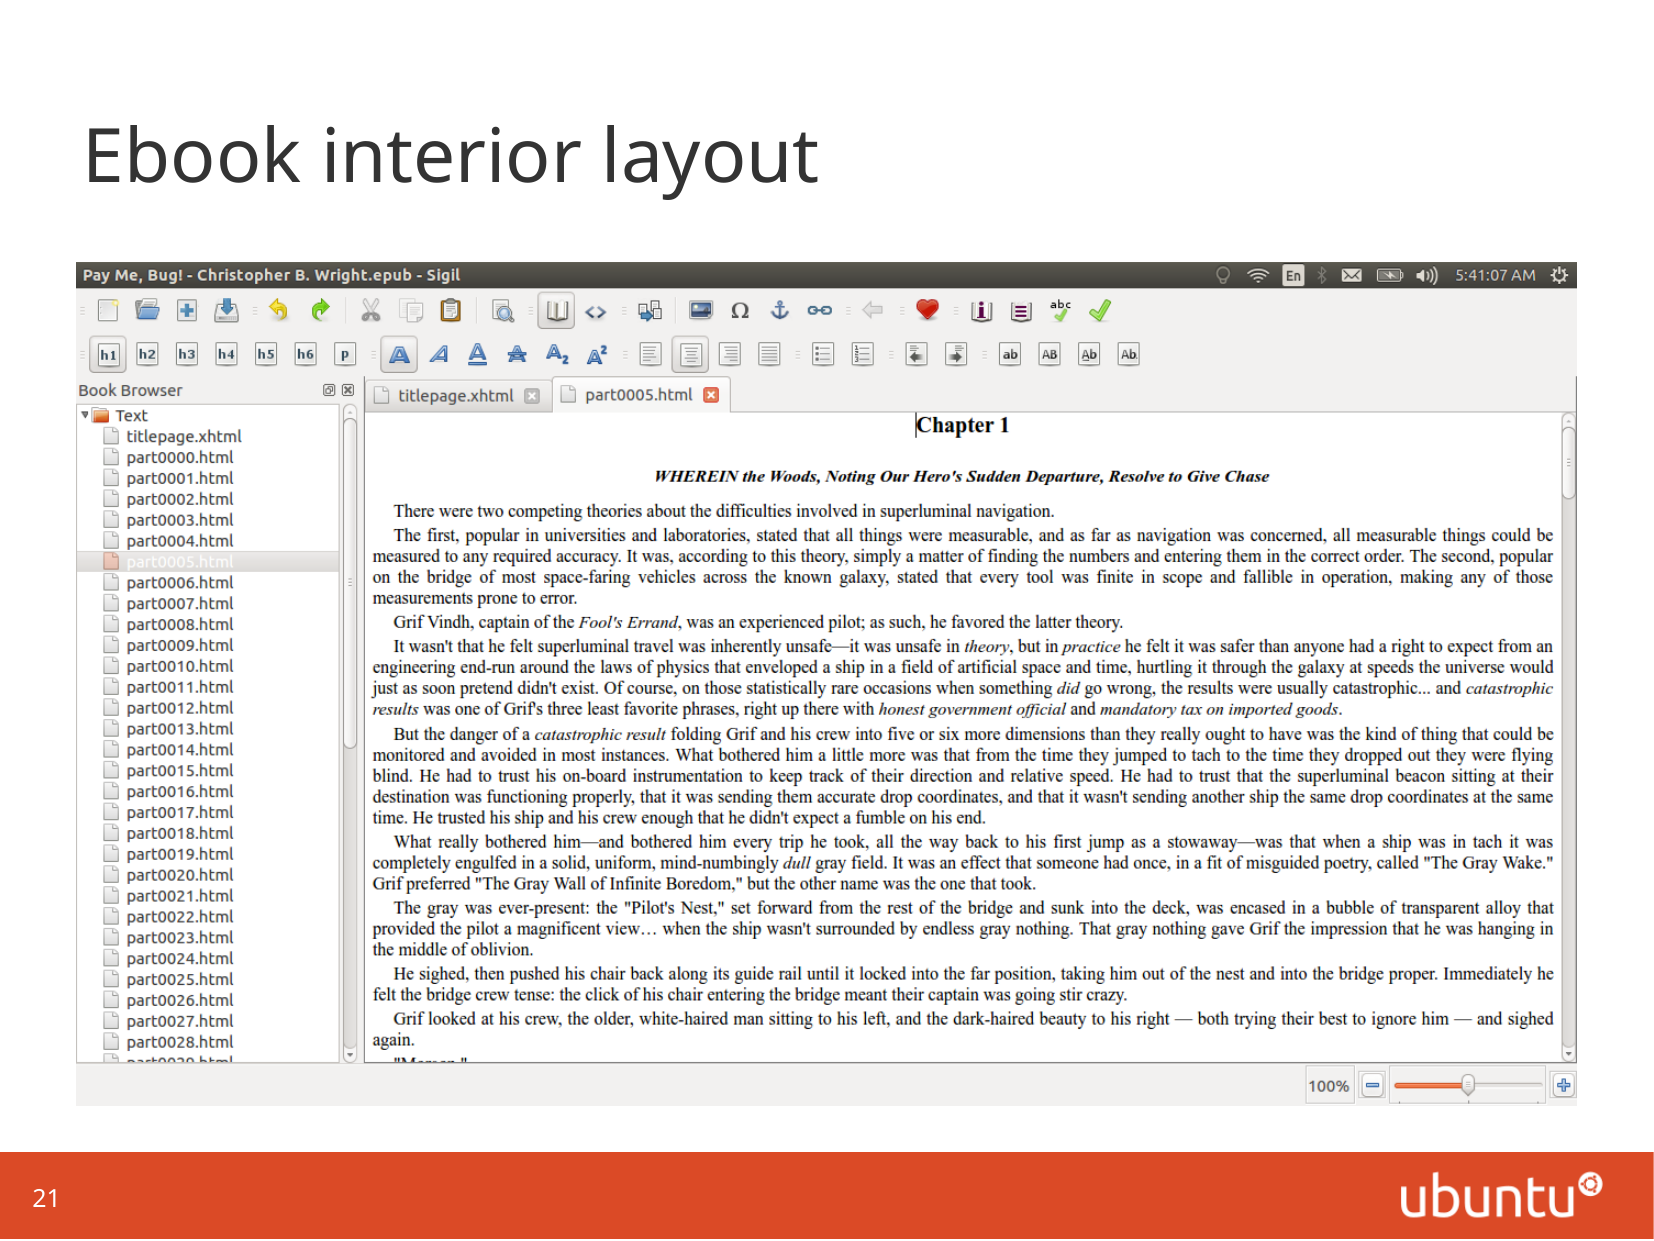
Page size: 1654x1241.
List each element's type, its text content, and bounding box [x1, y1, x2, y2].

picture [0, 1152, 1654, 1239]
picture [76, 262, 1577, 1106]
title Ebook interior layout [82, 49, 1571, 257]
